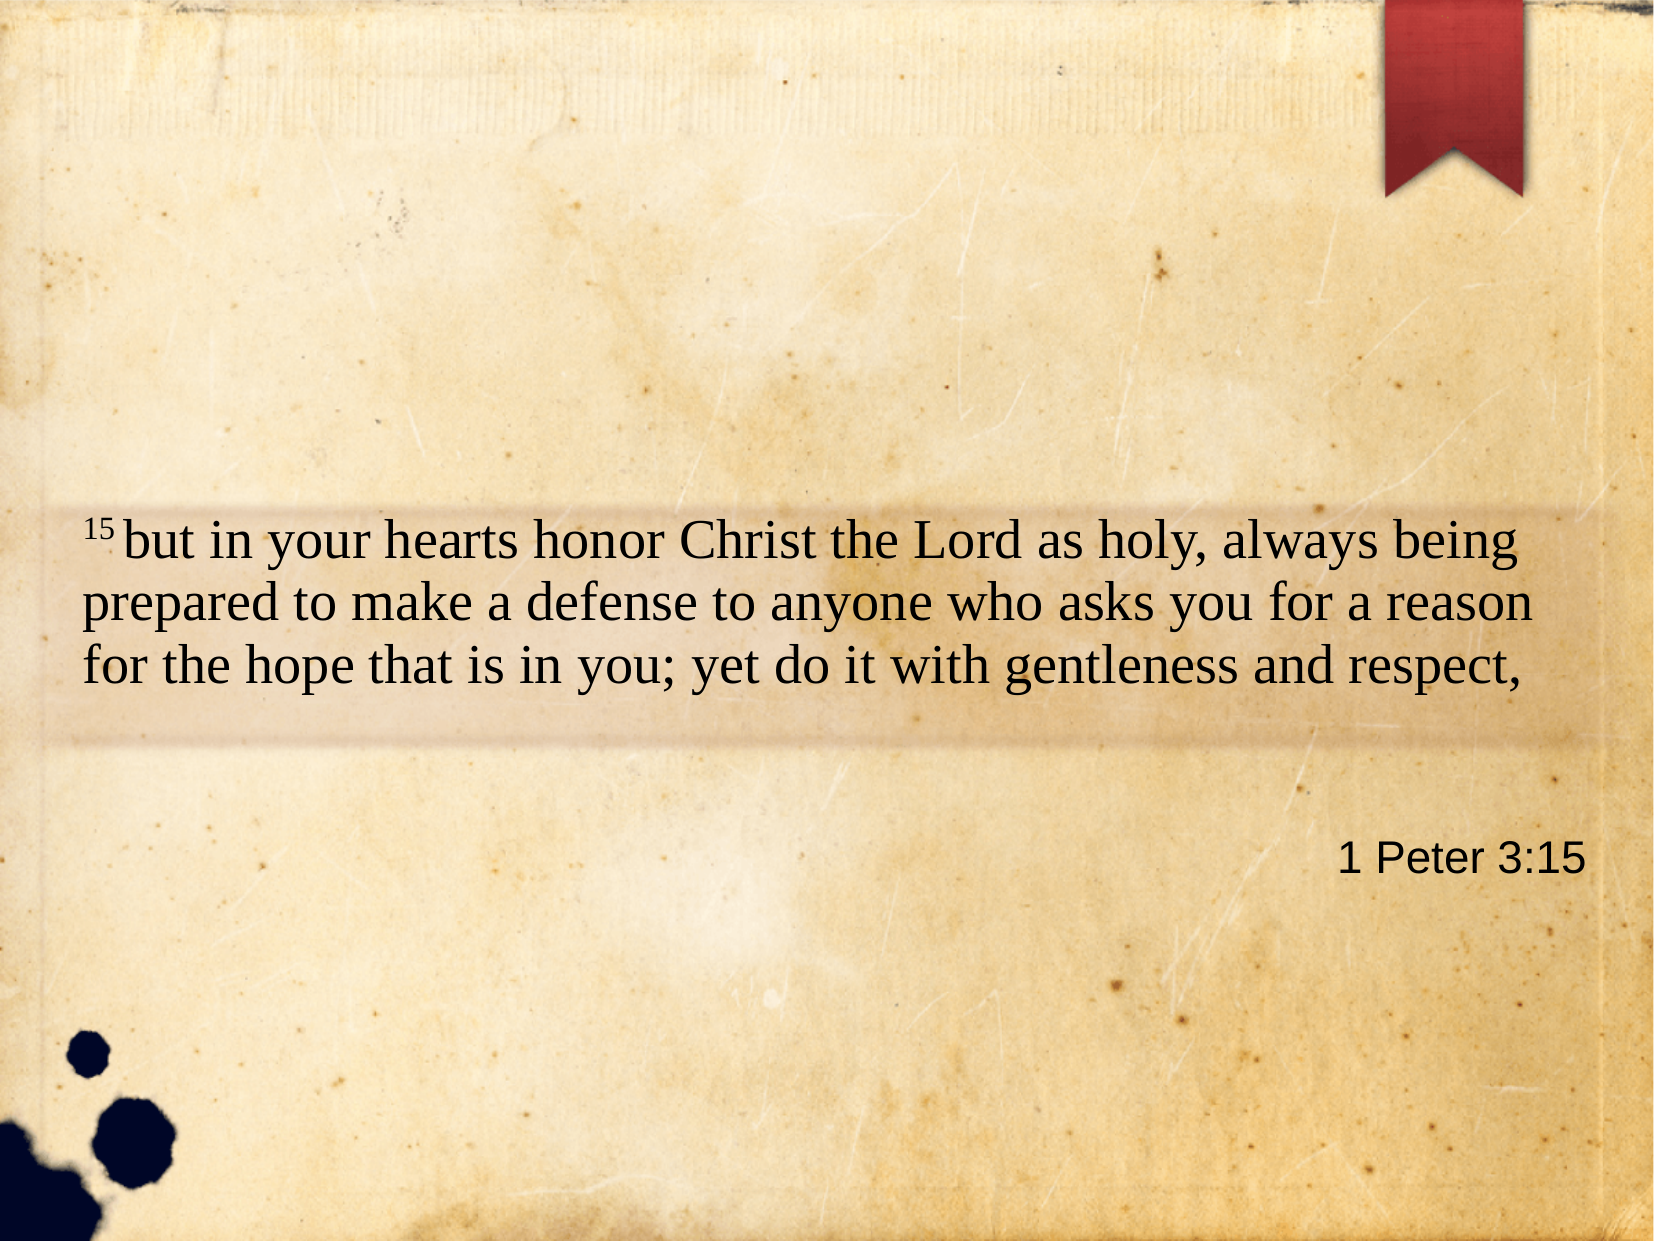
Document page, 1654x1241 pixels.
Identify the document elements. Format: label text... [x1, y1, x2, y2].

picture [0, 0, 1654, 1241]
text_box 1 Peter 3:15 [1322, 825, 1623, 938]
title 15 but in your hearts honor Christ the Lord as holy, always being prepared to make a defense to anyone who asks you for a reason for the hope that is in you; yet do it with gentleness and respect, [82, 507, 1571, 739]
